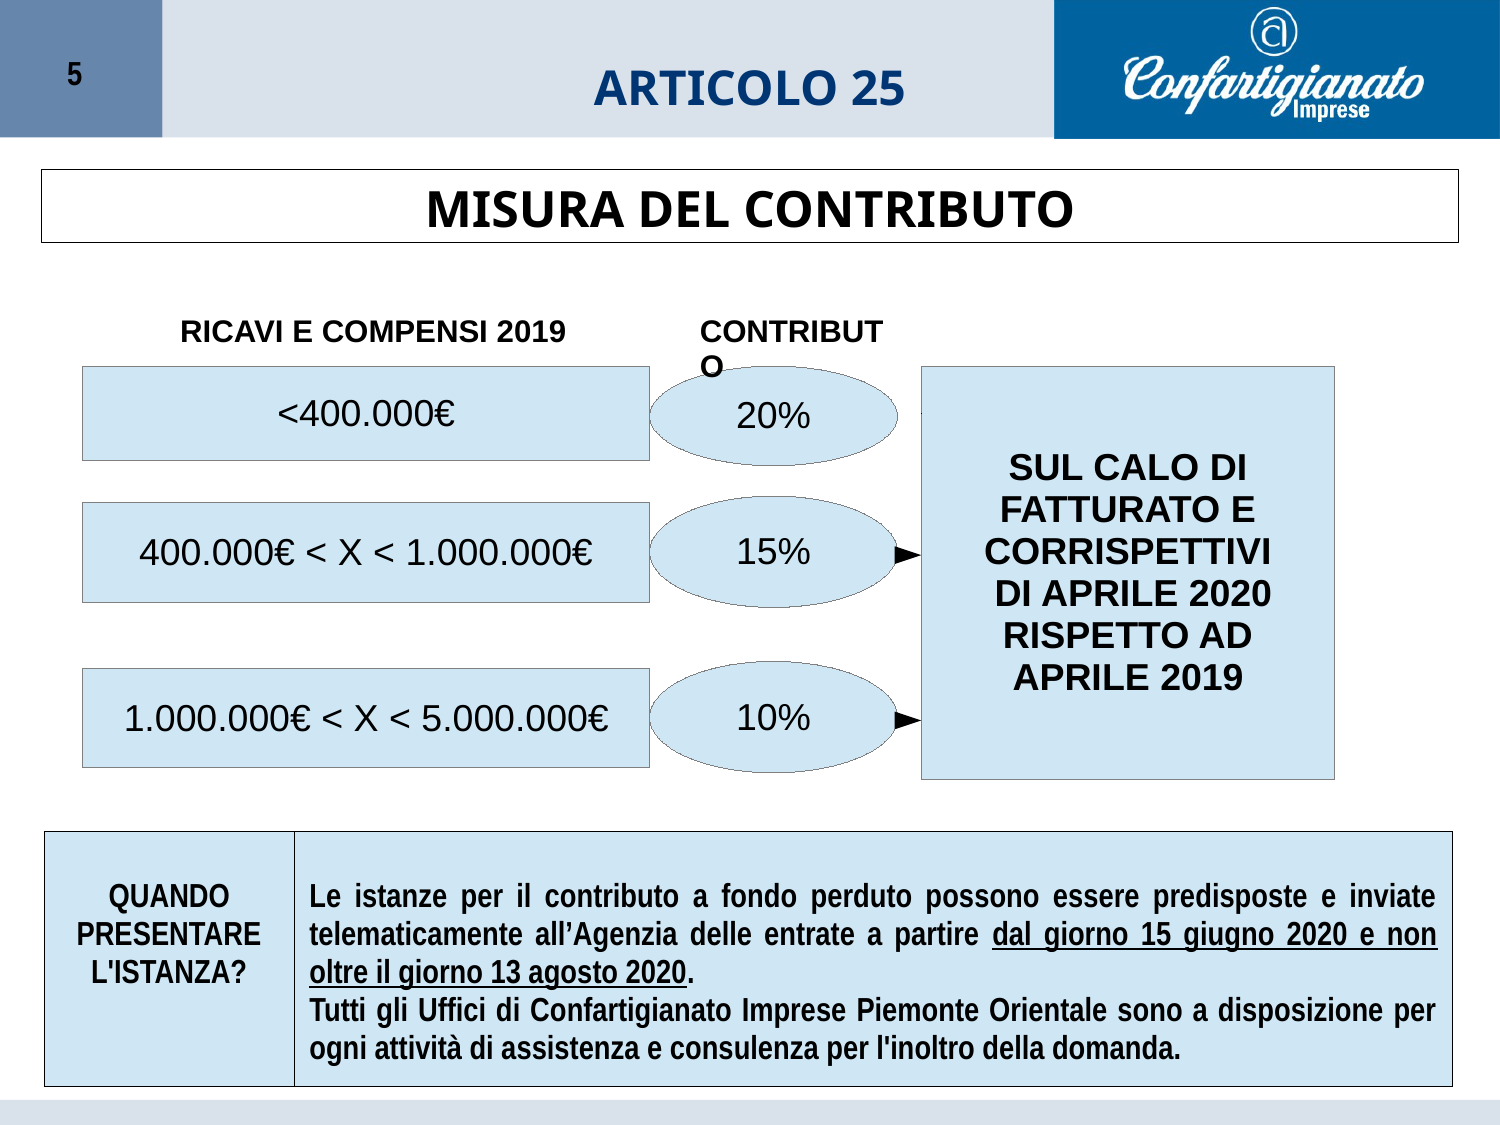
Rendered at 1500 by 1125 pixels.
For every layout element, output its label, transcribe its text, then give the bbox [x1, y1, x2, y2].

text_box 1.000.000€ < X < 5.000.000€ [82, 668, 650, 768]
text_box 15% [649, 496, 898, 608]
text_box <400.000€ [82, 366, 650, 461]
title ARTICOLO 25 [75, 49, 1425, 169]
text_box 20% [649, 366, 898, 466]
text_box RICAVI E COMPENSI 2019 [165, 307, 591, 362]
picture [1054, 0, 1500, 139]
table_header QUANDO PRESENTARE L'ISTANZA? [45, 832, 294, 1086]
text_box MISURA DEL CONTRIBUTO [41, 169, 1459, 243]
text_box 400.000€ < X < 1.000.000€ [82, 502, 650, 603]
table_header Le istanze per il contributo a fondo perduto possono essere predisposte e inviate telematicamente all’Agenzia delle entrate a partire dal giorno 15 giugno 2020 e non oltre il giorno 13 agosto 2020. Tutti gli Uffici di Confartigianato Imprese Piemonte Orientale sono a disposizione per ogni attività di assistenza e consulenza per l'inoltro della domanda. [295, 832, 1452, 1086]
text_box CONTRIBUTO [685, 307, 922, 362]
title ARTICOLO 25 [75, 243, 1425, 253]
text_box 10% [649, 661, 898, 773]
text_box SUL CALO DI FATTURATO E CORRISPETTIVI DI APRILE 2020 RISPETTO AD APRILE 2019 [921, 366, 1335, 780]
